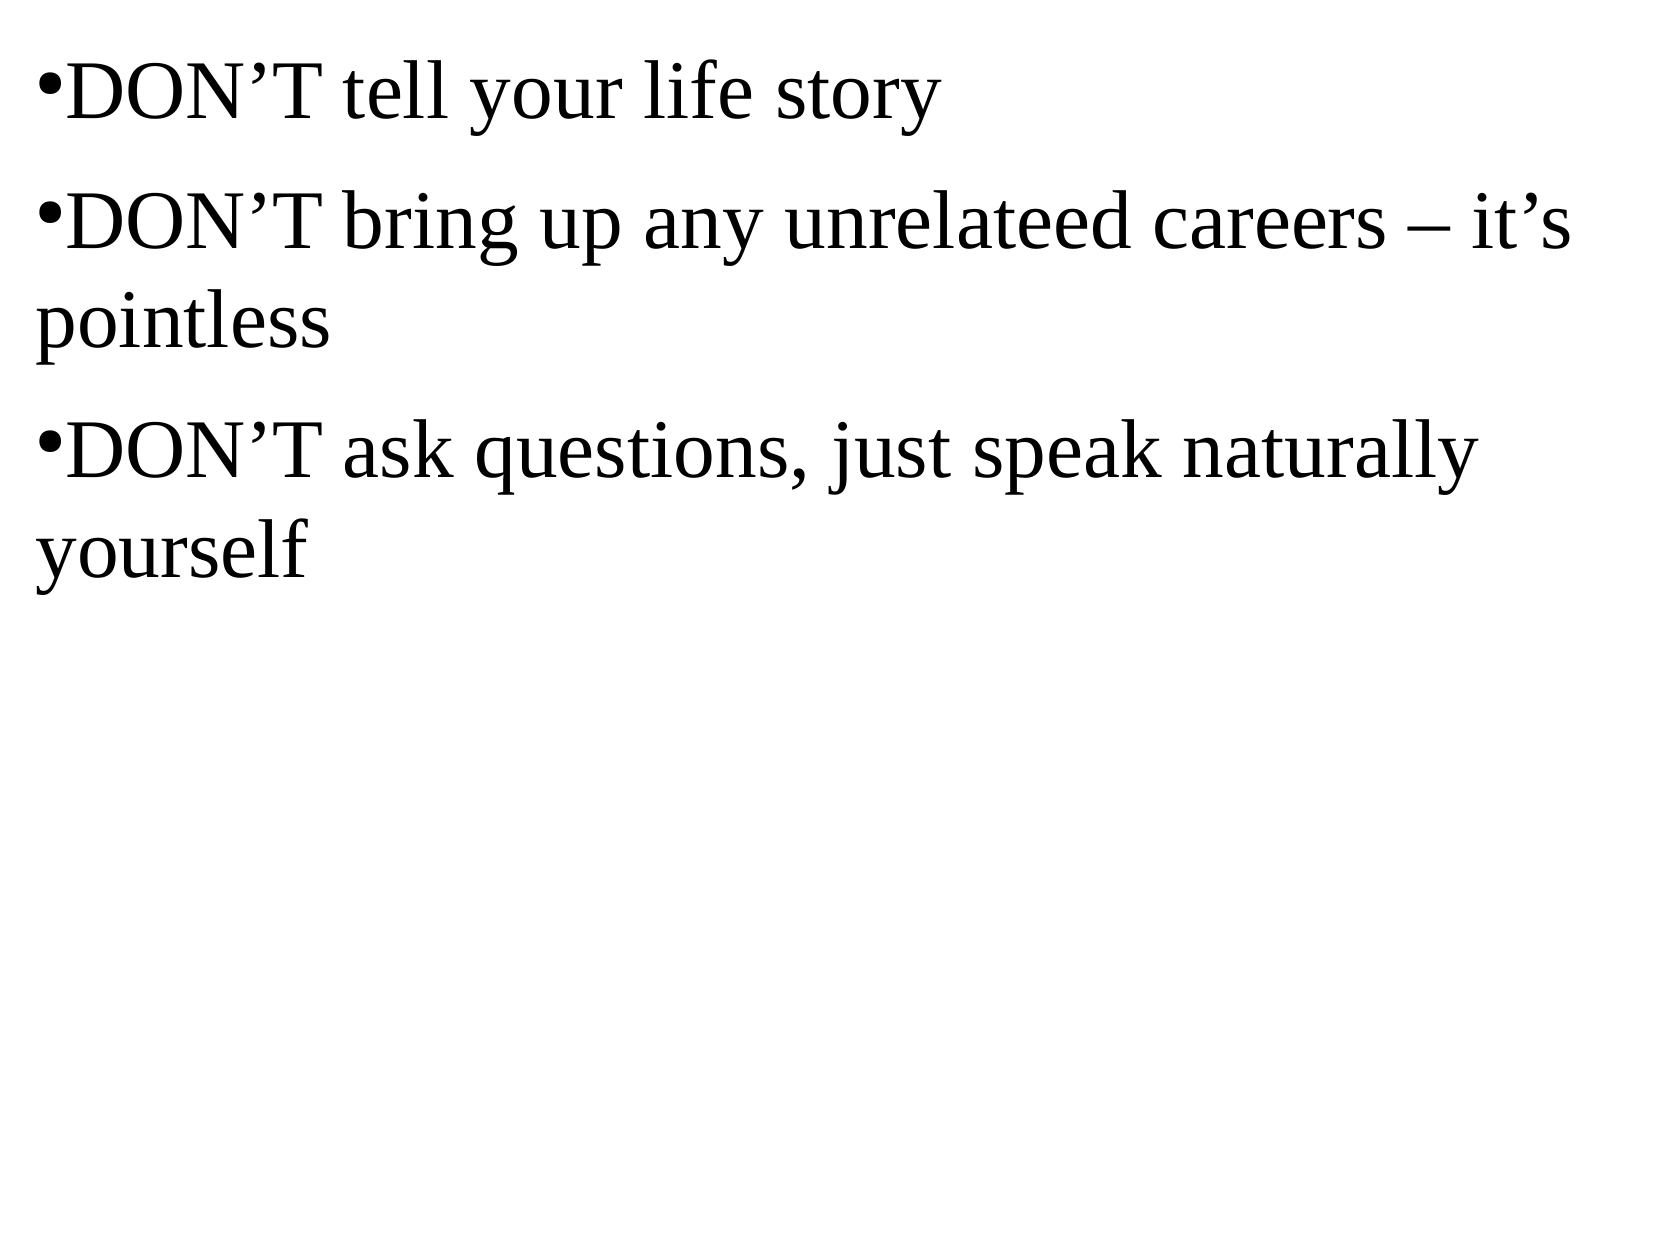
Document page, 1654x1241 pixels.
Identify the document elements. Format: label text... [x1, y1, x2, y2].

list DON’T tell your life story DON’T bring up any unrelateed careers – it’s pointless DON’T ask questions, just speak naturally yourself [35, 35, 1607, 1193]
